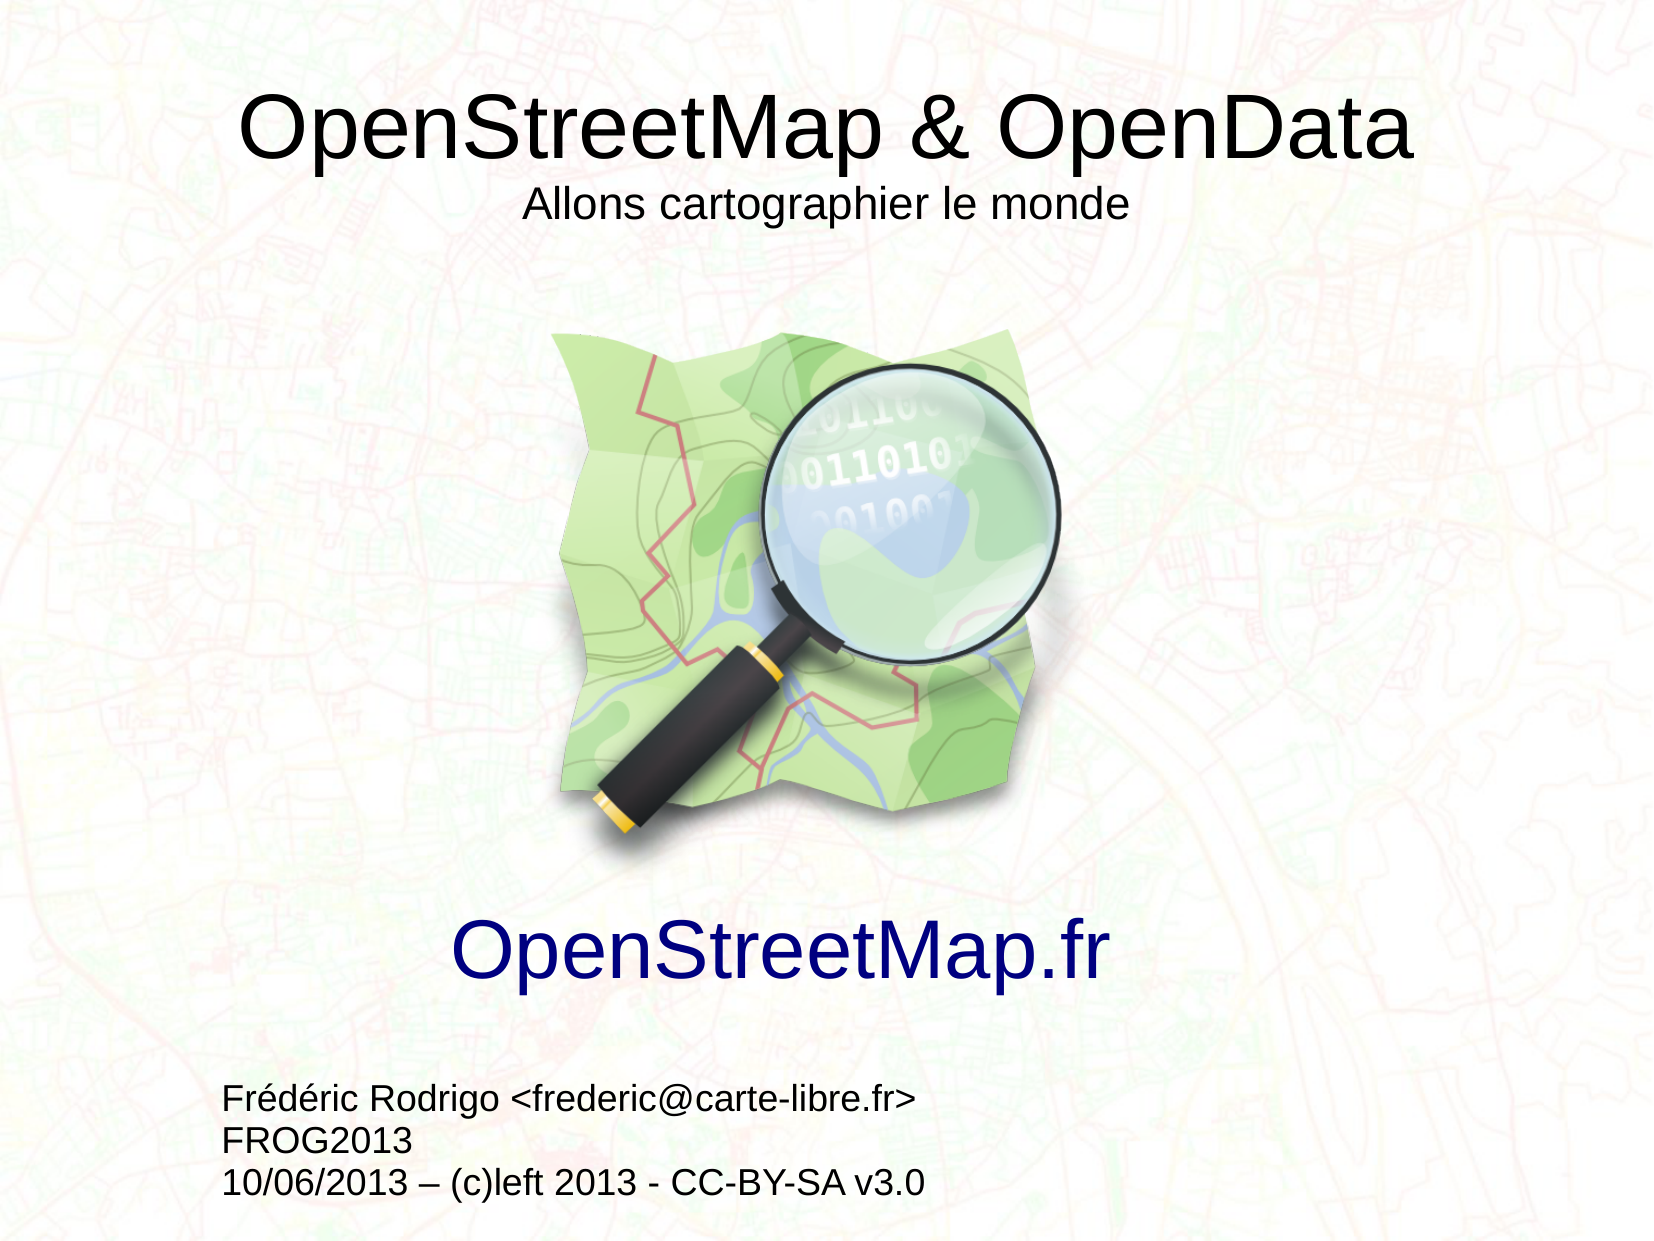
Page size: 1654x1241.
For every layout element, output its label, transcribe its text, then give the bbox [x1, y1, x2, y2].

text_box Frédéric Rodrigo <frederic@carte-libre.fr> FROG2013 10/06/2013 – (c)left 2013 - CC-BY-SA v3.0 [206, 1069, 941, 1212]
picture [0, 0, 1654, 1241]
text_box OpenStreetMap.fr [435, 896, 1219, 1005]
title OpenStreetMap & OpenData Allons cartographier le monde [82, 56, 1571, 250]
